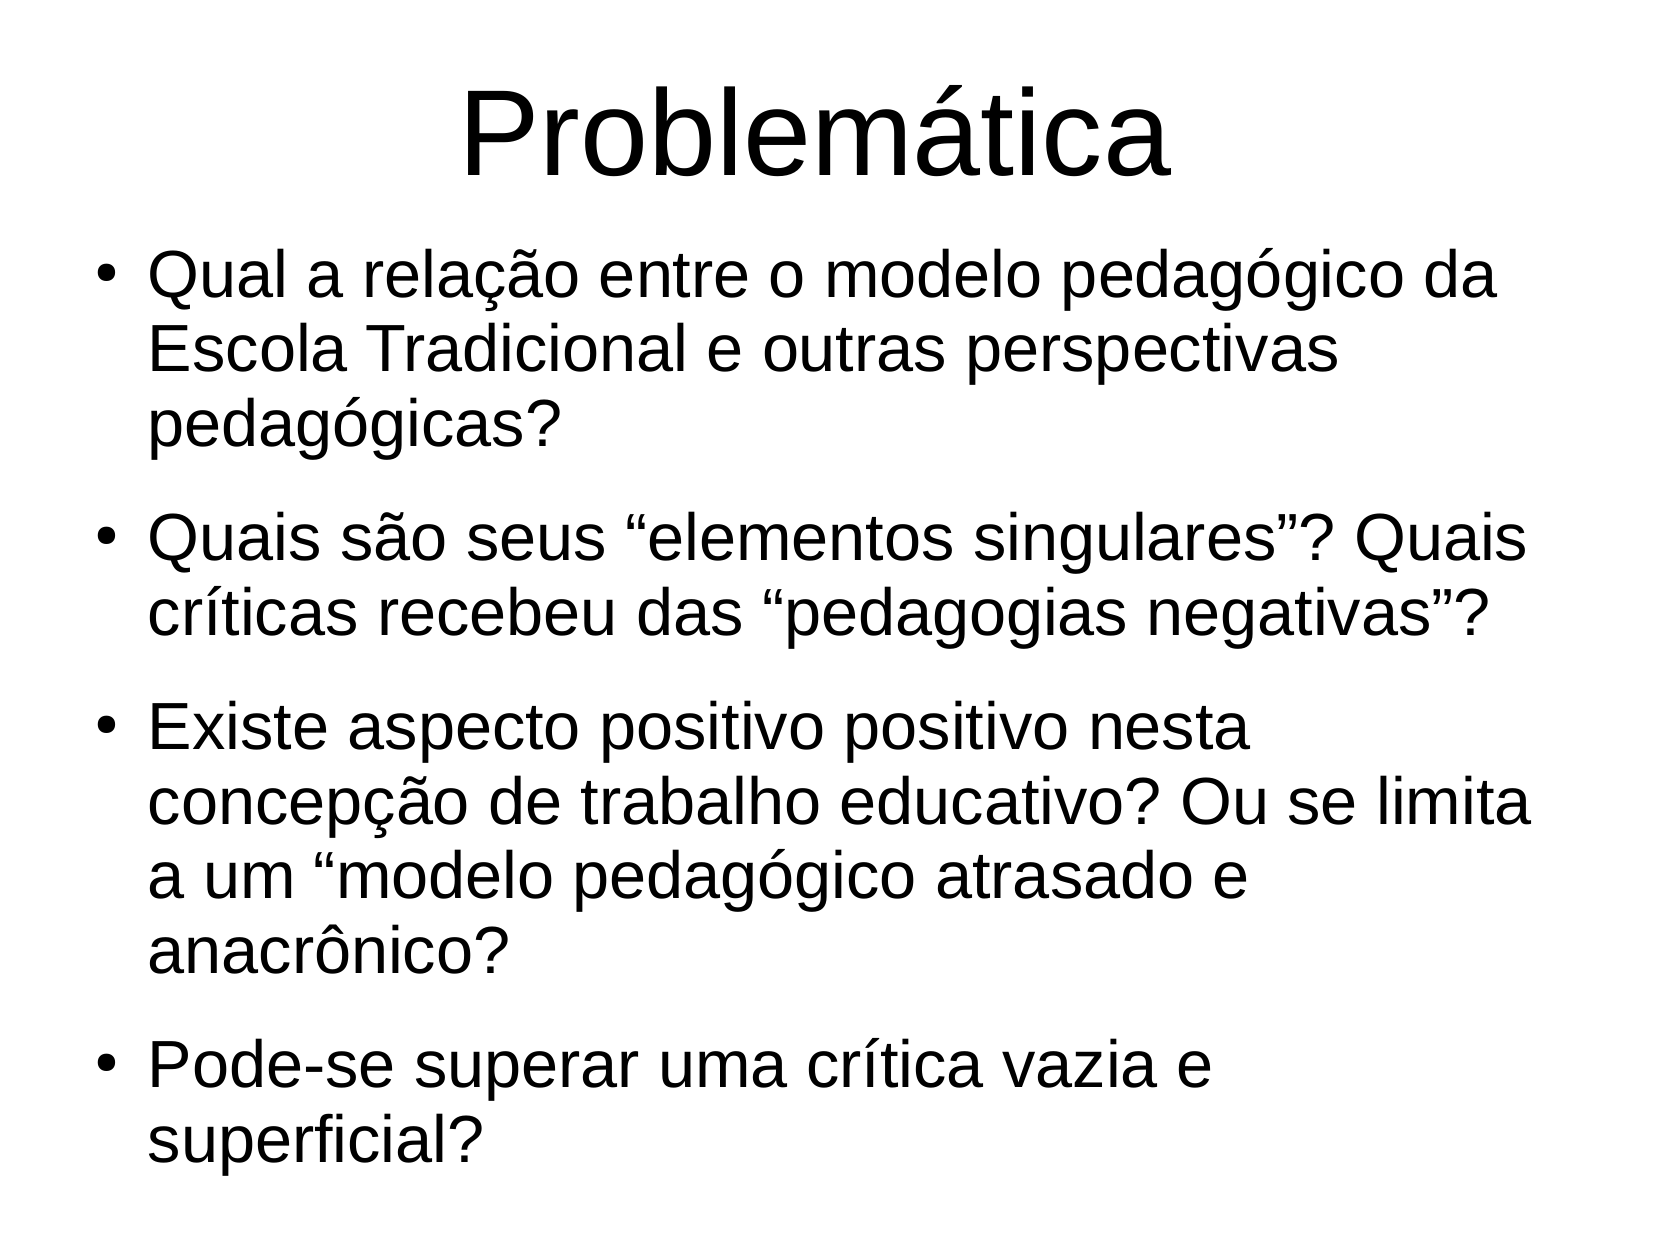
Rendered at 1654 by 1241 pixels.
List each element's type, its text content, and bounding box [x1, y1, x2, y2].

list Qual a relação entre o modelo pedagógico da Escola Tradicional e outras perspectivas pedagógicas? Quais são seus “elementos singulares”? Quais críticas recebeu das “pedagogias negativas”? Existe aspecto positivo positivo nesta concepção de trabalho educativo? Ou se limita a um “modelo pedagógico atrasado e anacrônico? Pode-se superar uma crítica vazia e superficial? [76, 236, 1565, 956]
title Problemática [70, 29, 1560, 237]
